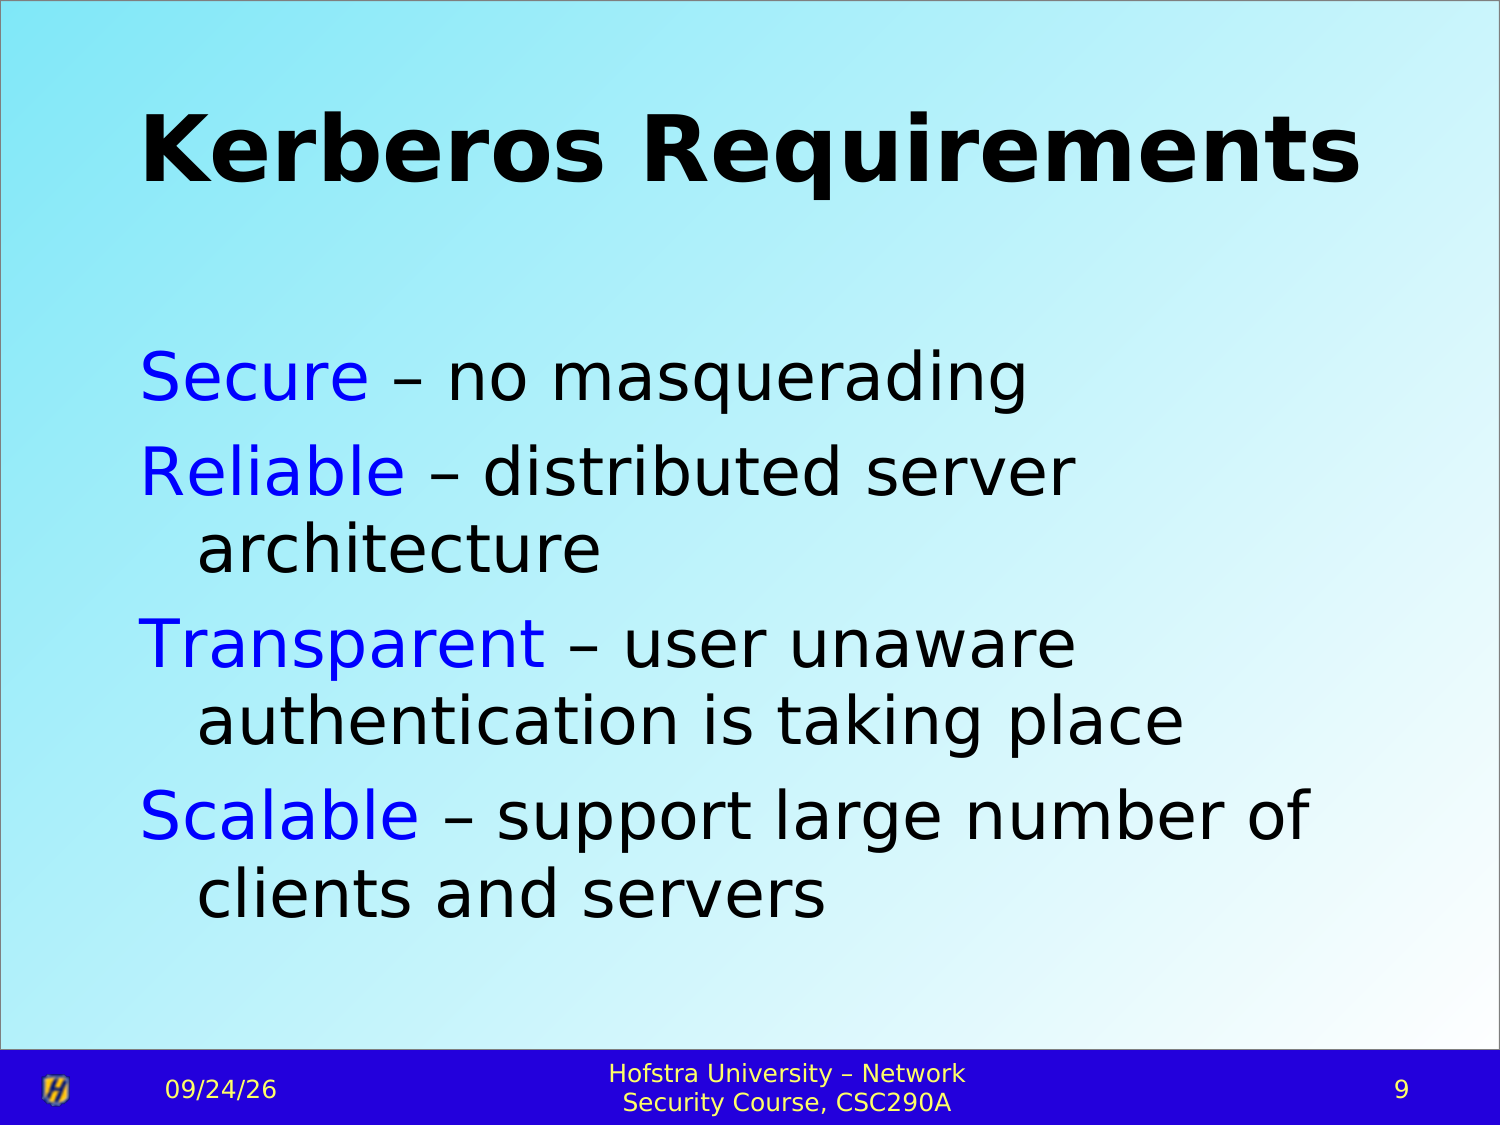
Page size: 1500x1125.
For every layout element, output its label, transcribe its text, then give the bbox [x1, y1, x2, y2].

list Secure – no masquerading Reliable – distributed server architecture Transparent – user unaware authentication is taking place Scalable – support large number of clients and servers [124, 330, 1469, 1007]
title Kerberos Requirements [112, 84, 1391, 212]
picture [37, 1072, 76, 1110]
